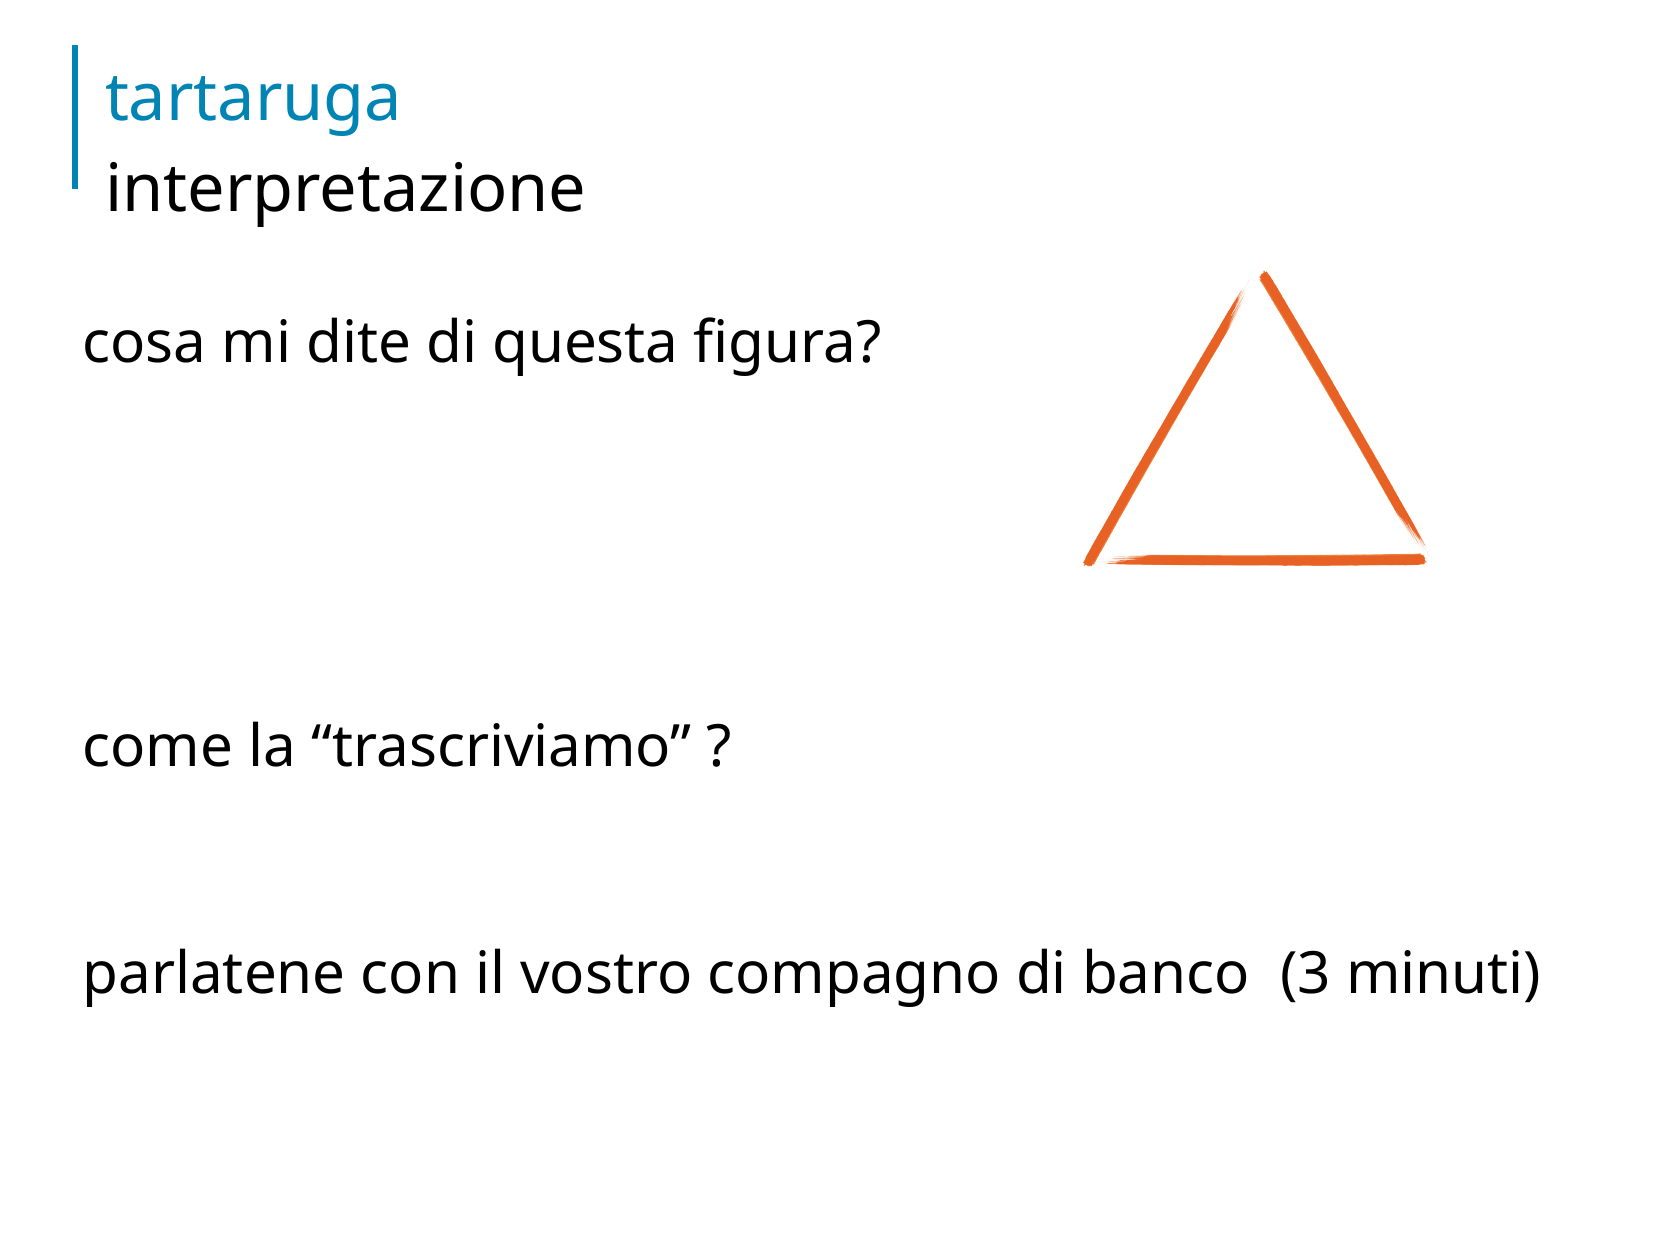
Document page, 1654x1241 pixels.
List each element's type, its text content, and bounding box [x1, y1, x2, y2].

title tartaruga interpretazione [105, 49, 1571, 200]
list cosa mi dite di questa figura? come la “trascriviamo” ? parlatene con il vostro compagno di banco (3 minuti) [82, 300, 1571, 1126]
list cosa mi dite di questa figura? come la “trascriviamo” ? parlatene con il vostro compagno di banco (3 minuti) [1102, 300, 1416, 553]
picture [1080, 268, 1435, 571]
